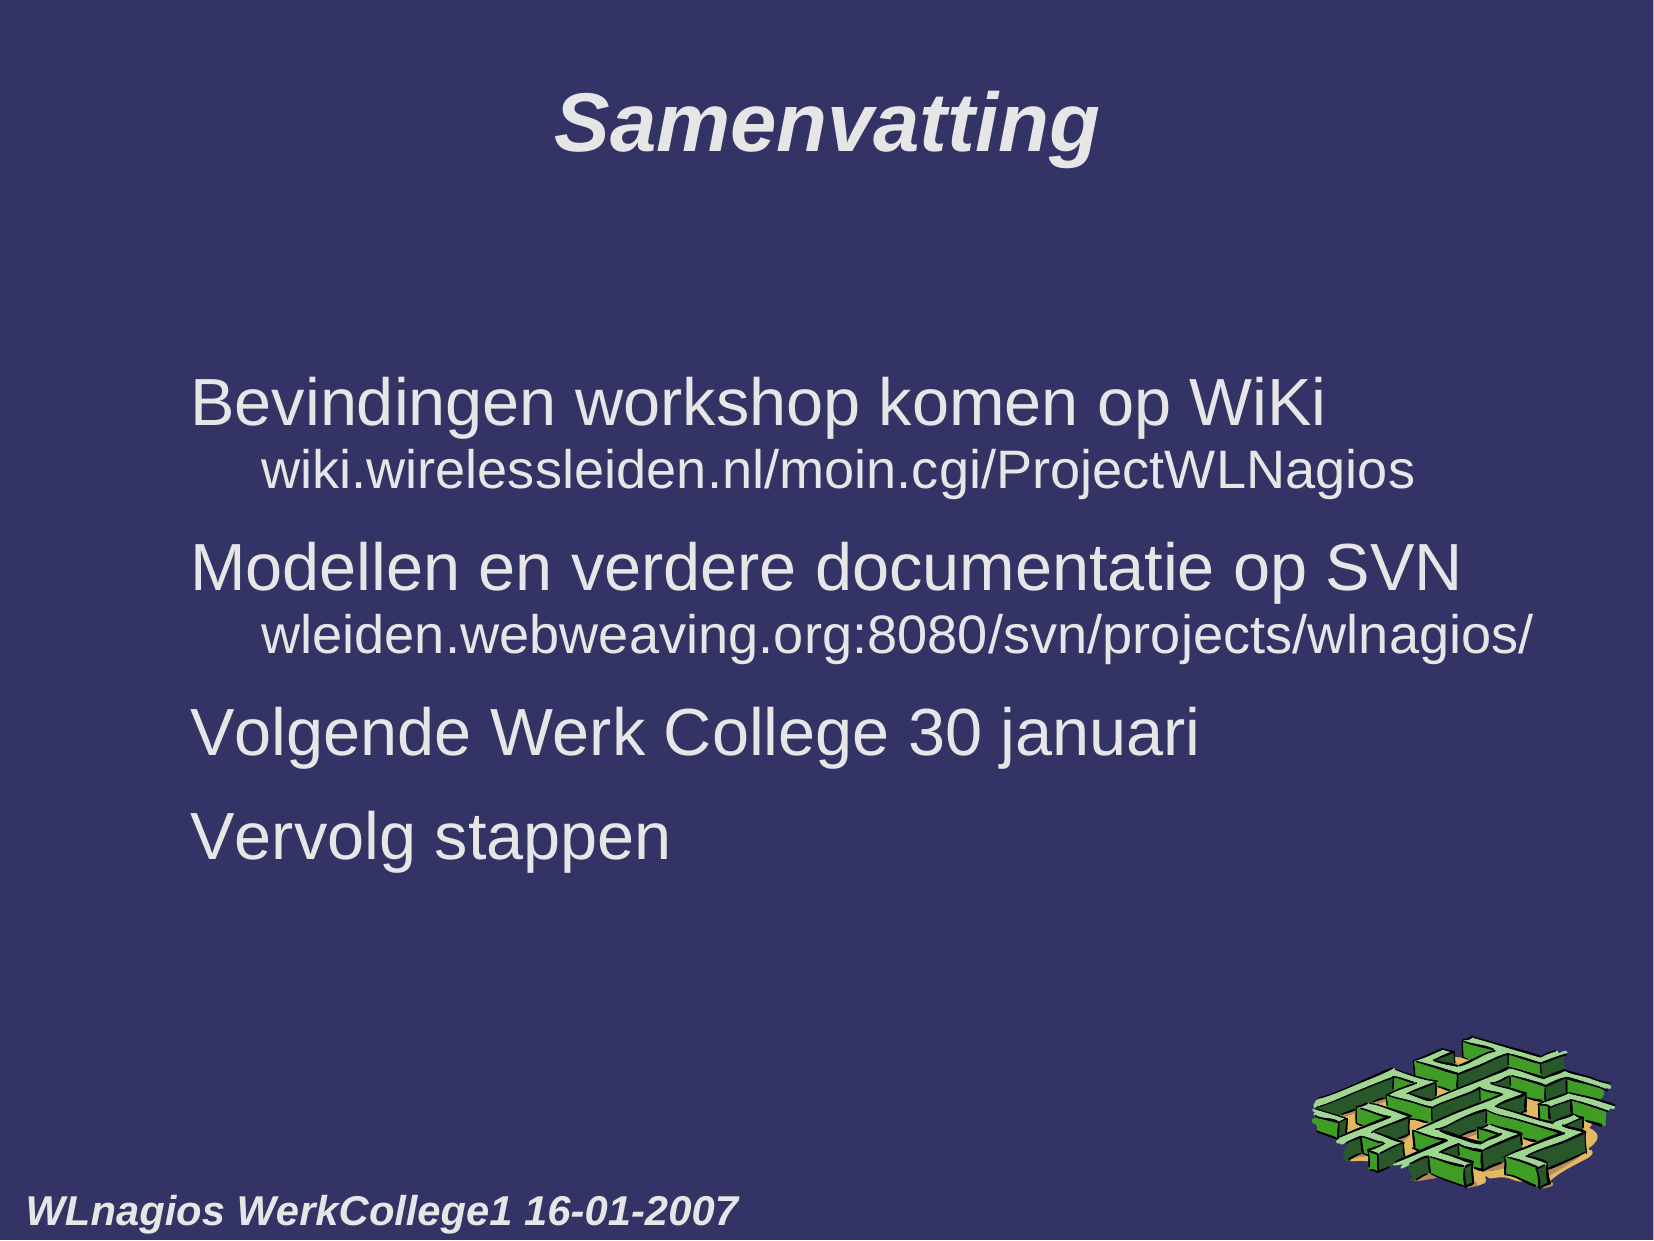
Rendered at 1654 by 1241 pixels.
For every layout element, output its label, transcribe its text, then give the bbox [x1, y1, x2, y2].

list Bevindingen workshop komen op WiKi wiki.wirelessleiden.nl/moin.cgi/ProjectWLNagios Modellen en verdere documentatie op SVN wleiden.webweaving.org:8080/svn/projects/wlnagios/ Volgende Werk College 30 januari Vervolg stappen [178, 364, 1570, 1147]
title WLnagios WerkCollege1 16-01-2007 [25, 1181, 739, 1241]
title Samenvatting [121, 19, 1534, 227]
